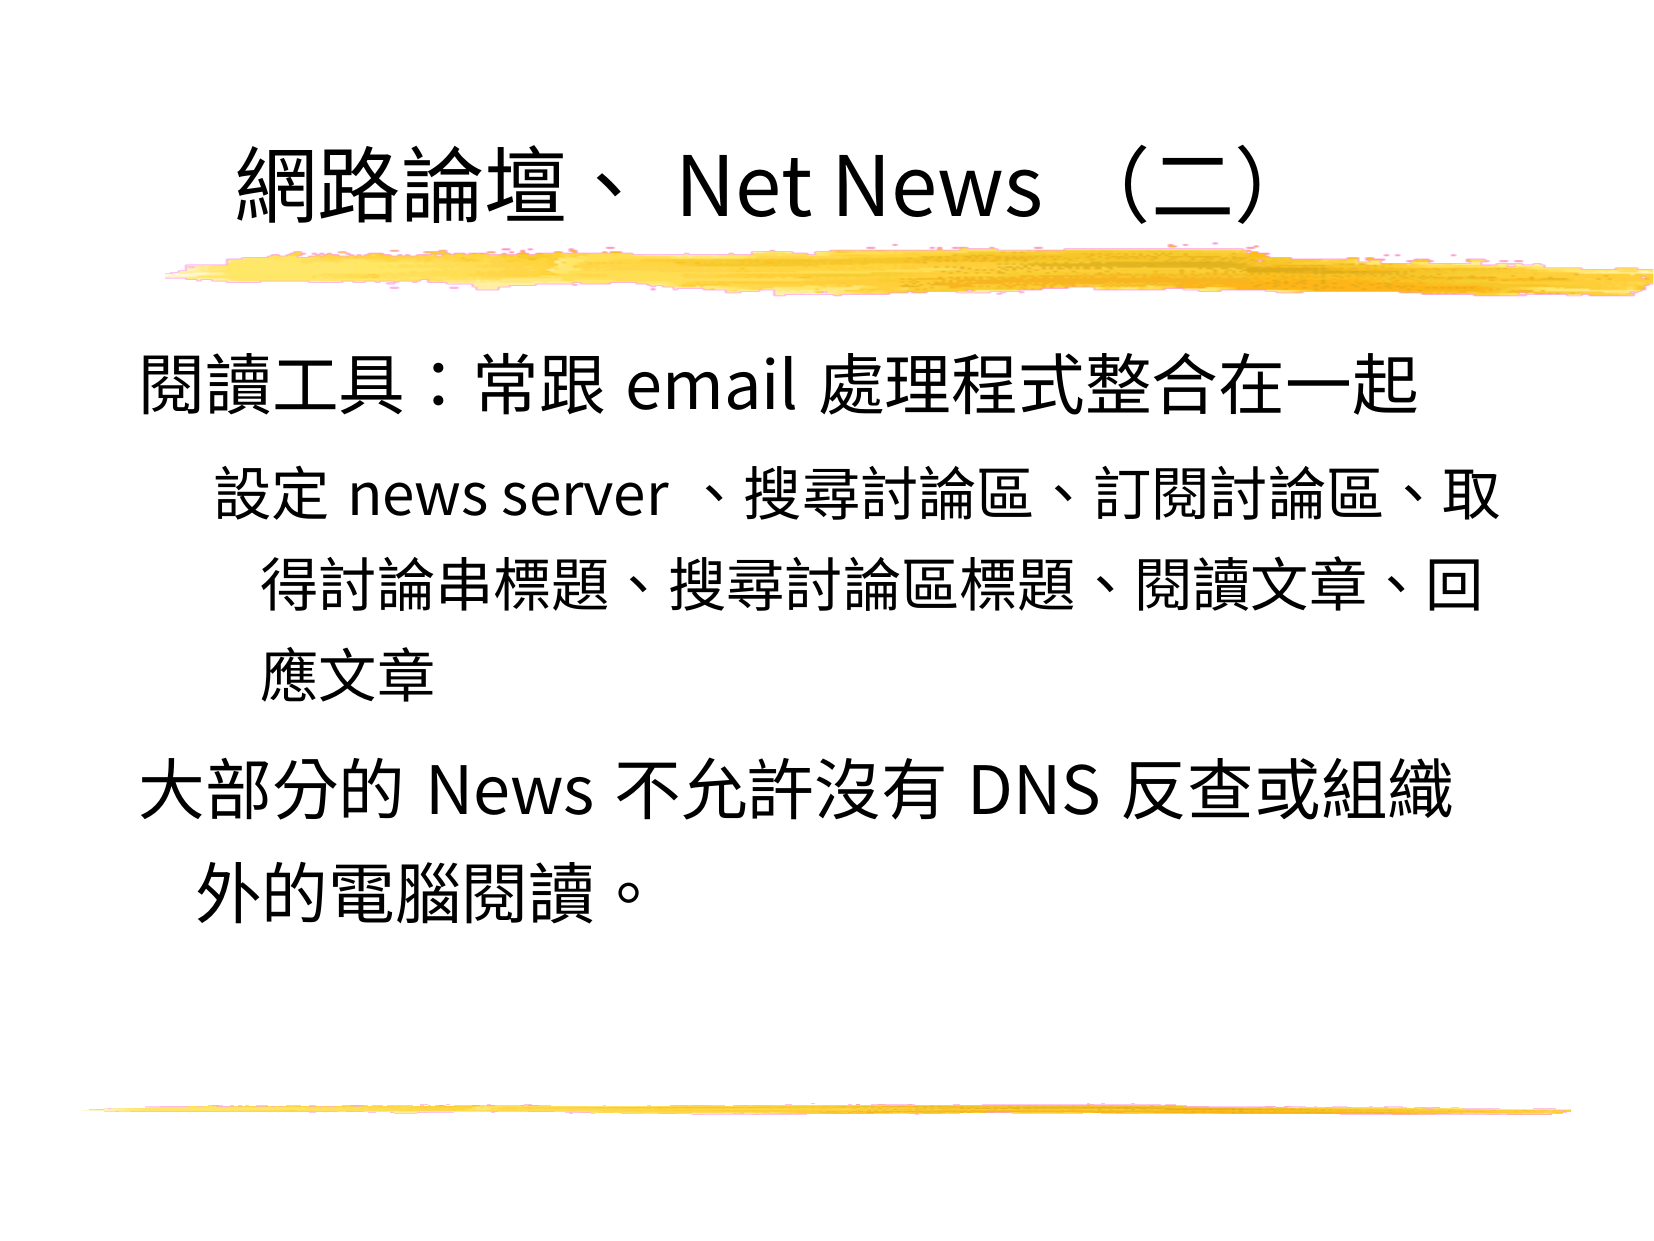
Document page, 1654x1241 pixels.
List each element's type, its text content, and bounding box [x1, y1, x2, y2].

picture [82, 1102, 1571, 1117]
title 網路論壇、Net News（二） [73, 41, 1479, 249]
list 閱讀工具：常跟email處理程式整合在一起 設定news server、搜尋討論區、訂閱討論區、取得討論串標題、搜尋討論區標題、閱讀文章、回應文章 大部分的News不允許沒有DNS反查或組織外的電腦閱讀。 [124, 316, 1530, 1099]
picture [165, 237, 1654, 308]
